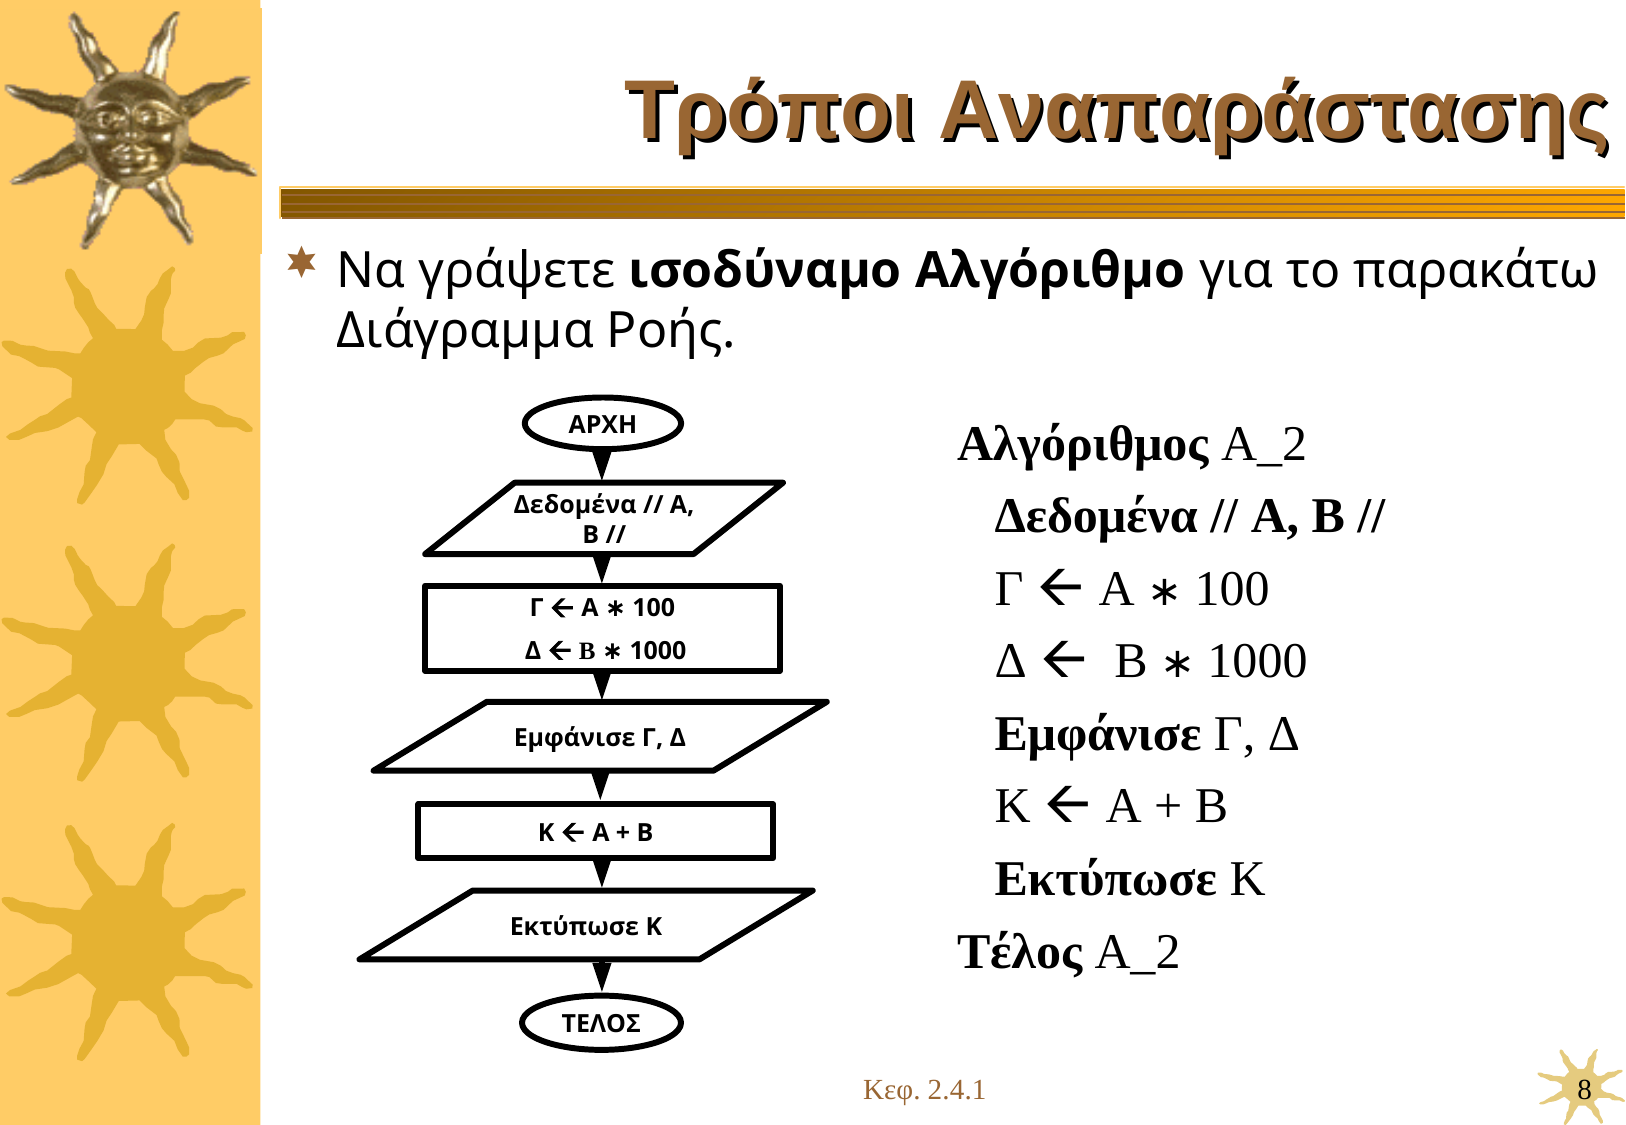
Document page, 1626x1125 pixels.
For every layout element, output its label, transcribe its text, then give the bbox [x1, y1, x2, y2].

picture [1, 8, 262, 13]
text_box Αλγόριθμος Α_2 Δεδομένα // Α, Β // Γ  Α ∗ 100 Δ  Β ∗ 1000 Εμφάνισε Γ, Δ Κ  Α + Β Εκτύπωσε Κ Τέλος Α_2 [942, 402, 1626, 1028]
text_box Να γράψετε ισοδύναμο Αλγόριθμο για το παρακάτω Διάγραμμα Ροής. [265, 230, 1626, 366]
text_box Εμφάνισε Γ, Δ [373, 701, 827, 771]
text_box Γ  Α ∗ 100 Δ  Β ∗ 1000 [425, 585, 780, 671]
text_box Κ  Α + Β [418, 804, 774, 859]
text_box Τρόποι Αναπαράστασης [0, 13, 1625, 164]
text_box ΑΡΧΗ [524, 397, 682, 450]
text_box ΤΕΛΟΣ [521, 995, 682, 1050]
picture [1, 164, 262, 254]
text_box Δεδομένα // Α, Β // [425, 482, 784, 555]
text_box Εκτύπωσε Κ [359, 890, 813, 960]
